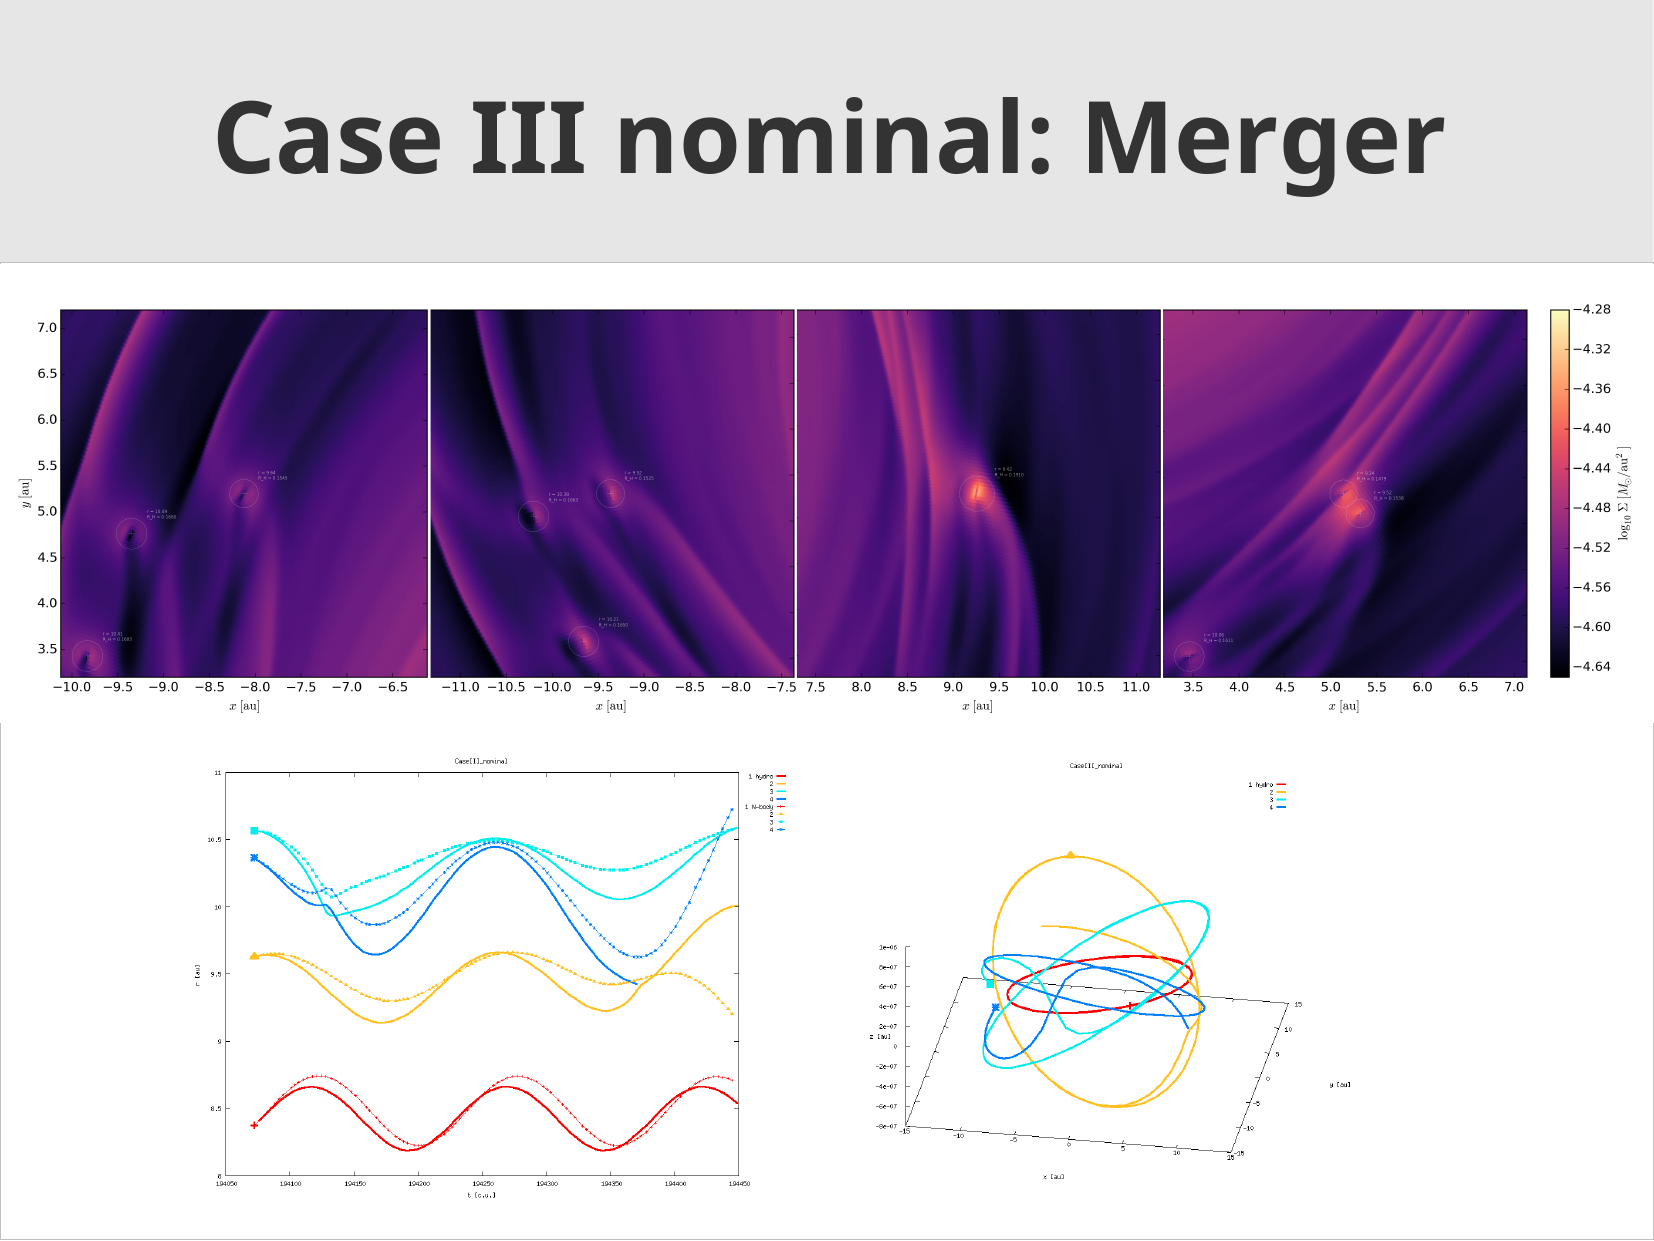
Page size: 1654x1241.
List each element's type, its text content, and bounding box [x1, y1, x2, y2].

title Case III nominal: Merger [124, 31, 1537, 239]
picture [191, 749, 792, 1201]
picture [796, 749, 1397, 1201]
picture [0, 264, 1654, 723]
